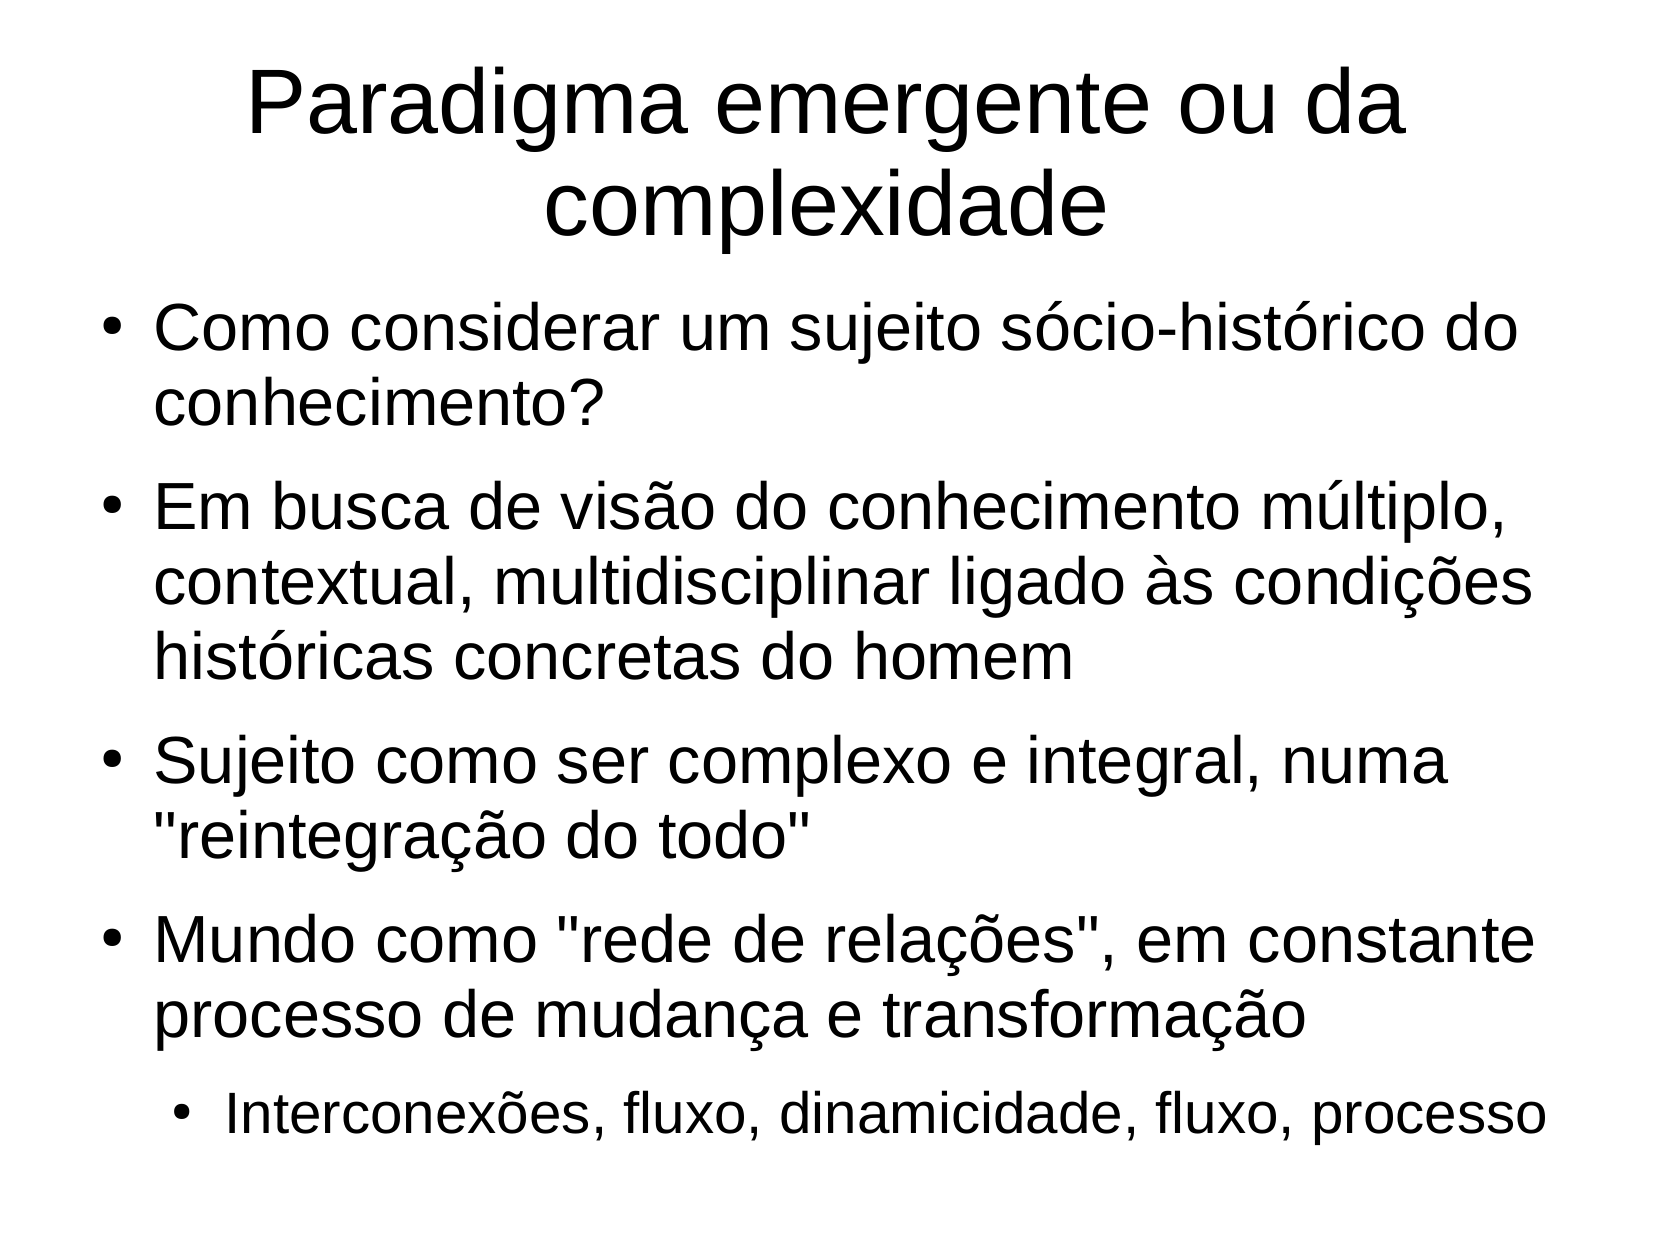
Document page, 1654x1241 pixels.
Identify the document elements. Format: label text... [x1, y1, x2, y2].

title Paradigma emergente ou da complexidade [82, 49, 1571, 257]
list Como considerar um sujeito sócio-histórico do conhecimento? Em busca de visão do conhecimento múltiplo, contextual, multidisciplinar ligado às condições históricas concretas do homem Sujeito como ser complexo e integral, numa "reintegração do todo" Mundo como "rede de relações", em constante processo de mudança e transformação Interconexões, fluxo, dinamicidade, fluxo, processo [82, 290, 1571, 1147]
